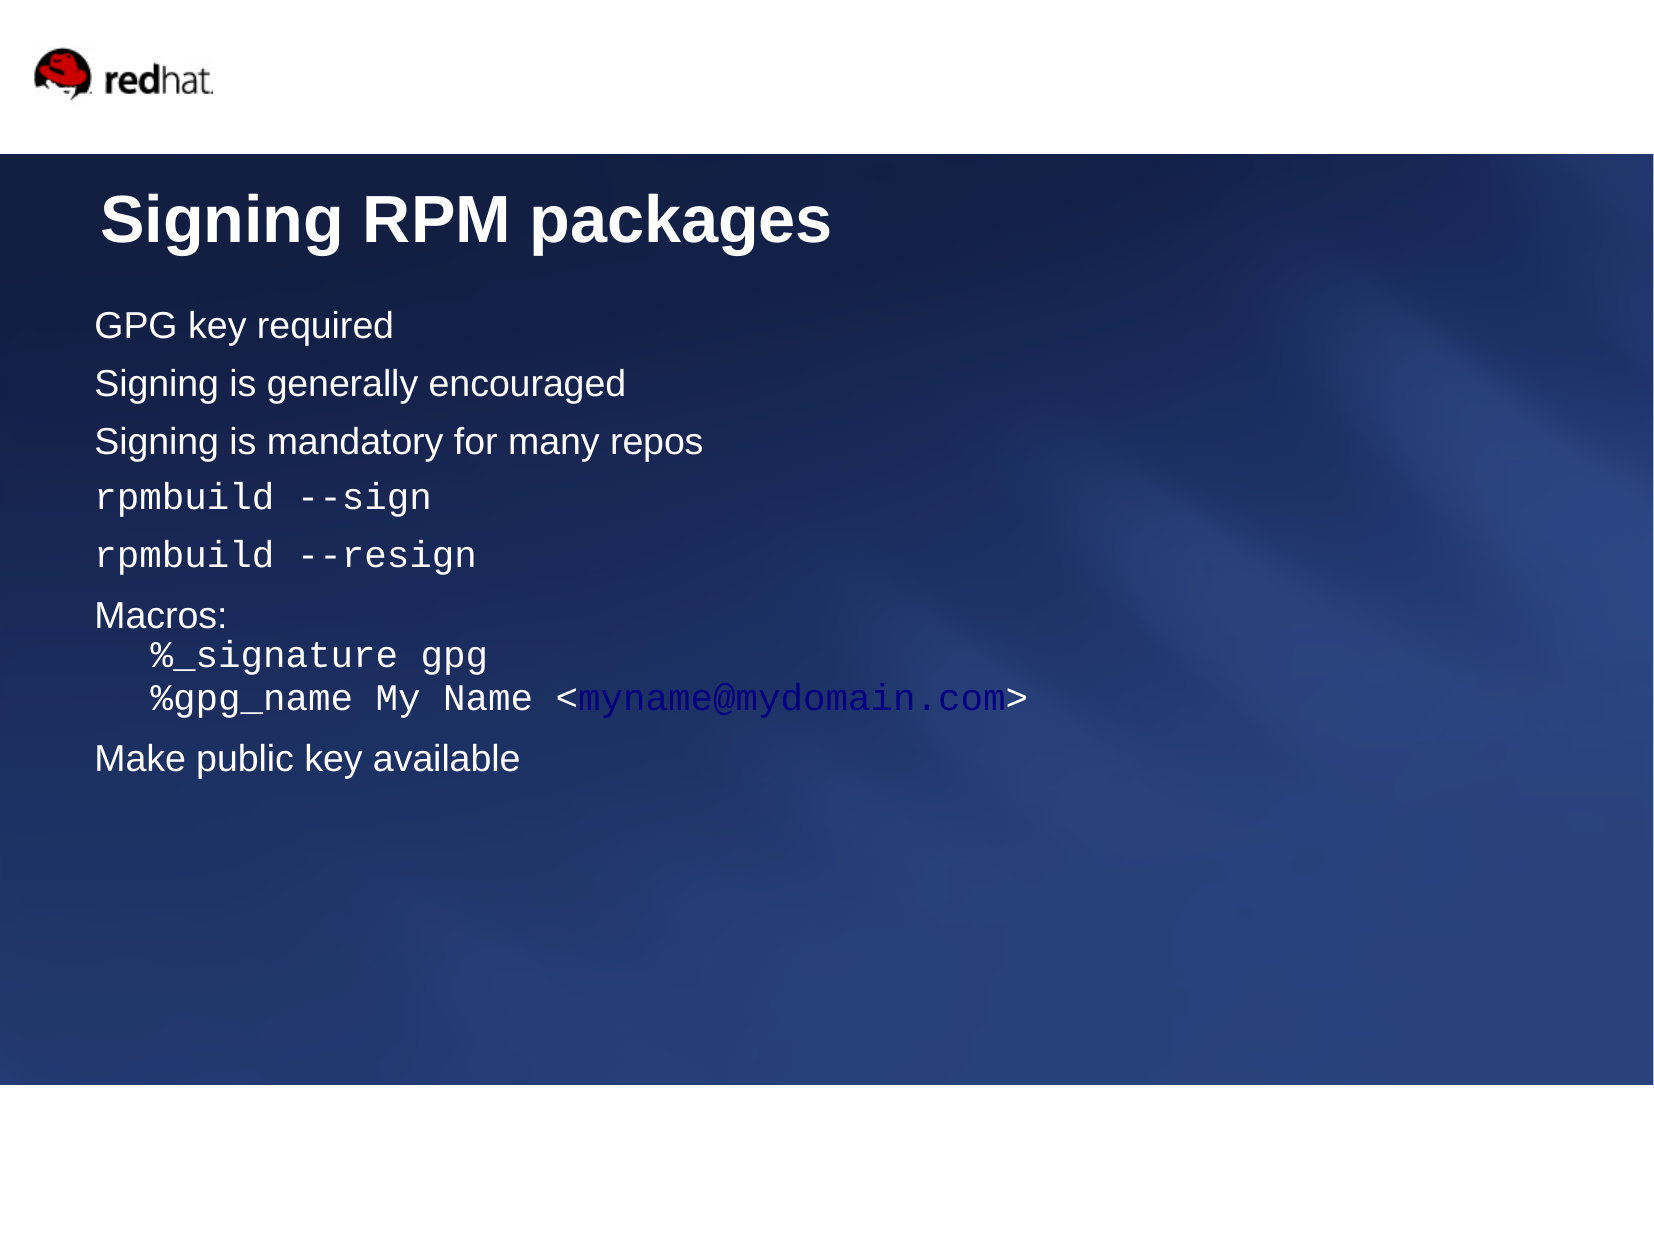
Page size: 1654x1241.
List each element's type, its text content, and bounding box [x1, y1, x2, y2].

list GPG key required Signing is generally encouraged Signing is mandatory for many repos rpmbuild --sign rpmbuild --resign Macros: %_signature gpg %gpg_name My Name <myname@mydomain.com> Make public key available [94, 304, 1500, 1083]
title Signing RPM packages [100, 164, 1506, 275]
picture [0, 154, 1654, 1085]
picture [33, 46, 213, 108]
